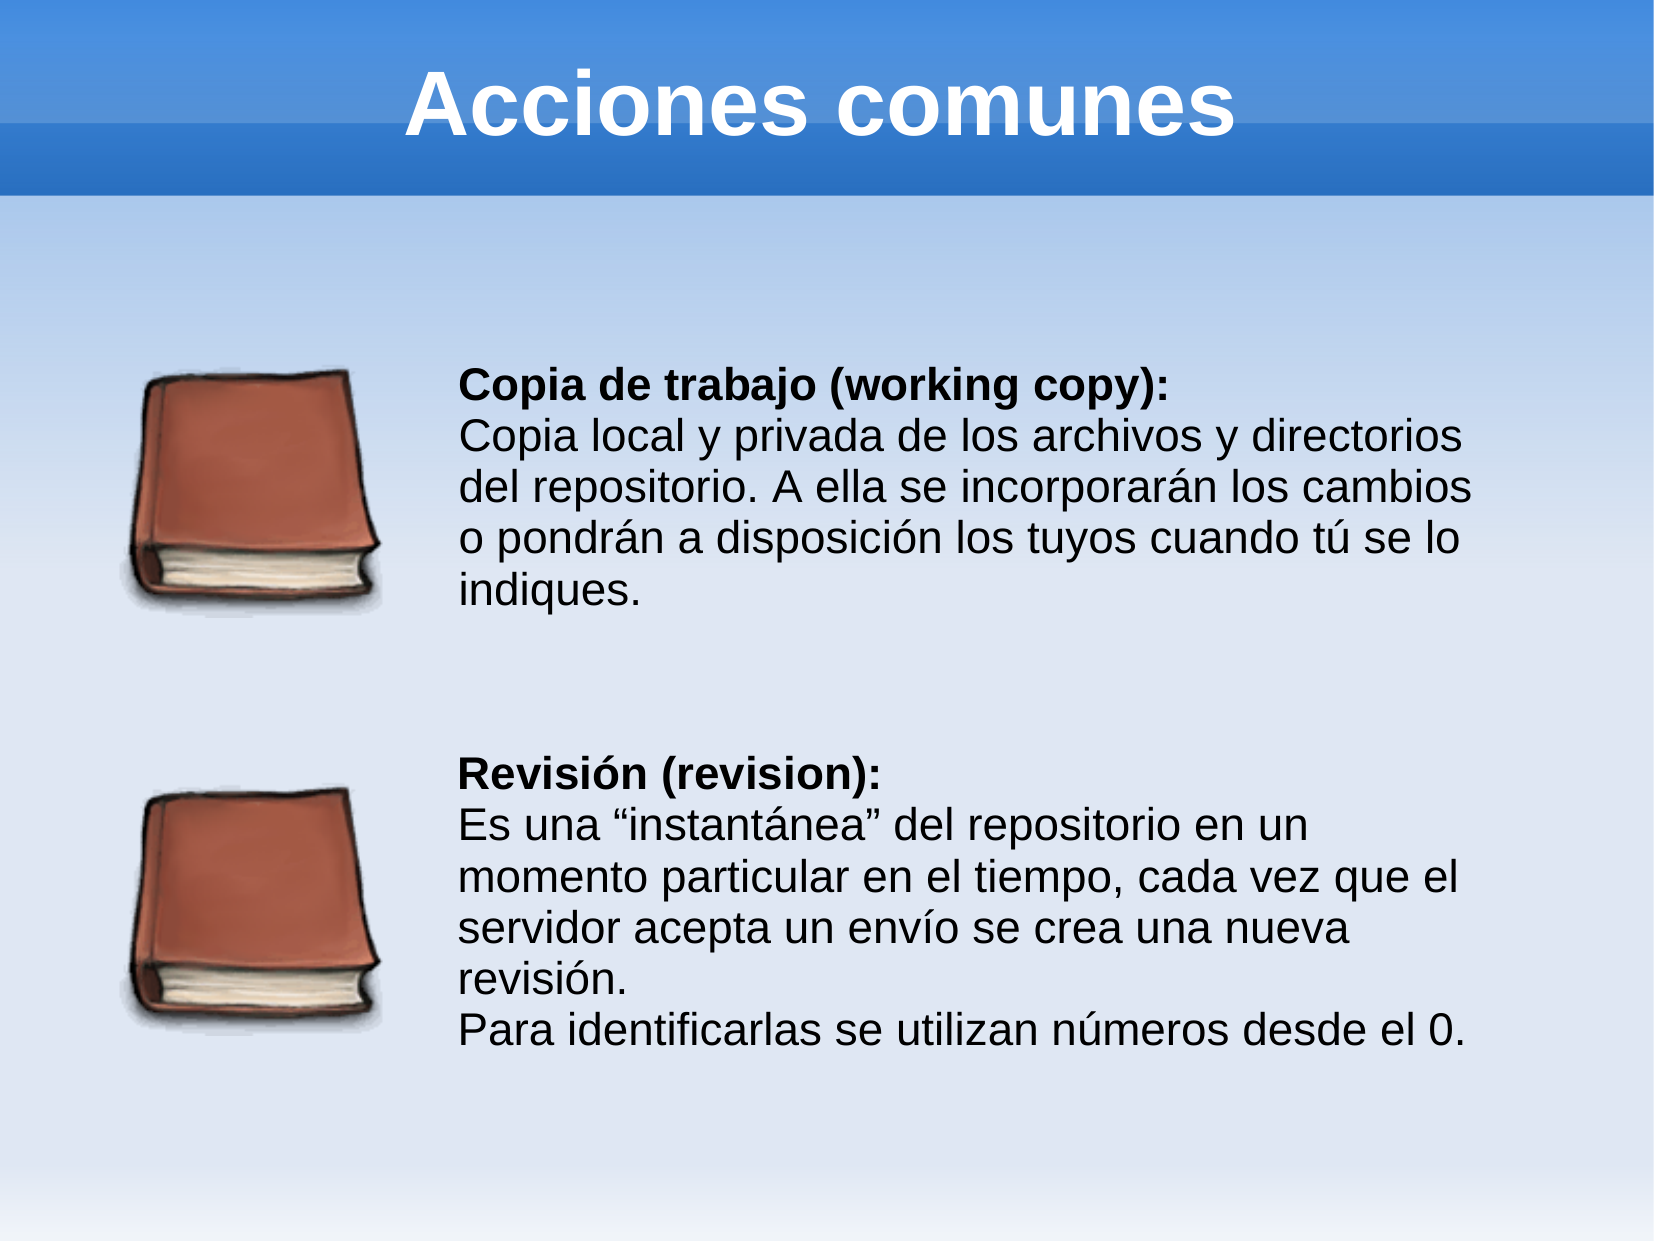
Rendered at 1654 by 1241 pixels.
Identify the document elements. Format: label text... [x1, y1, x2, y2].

text_box Copia de trabajo (working copy): Copia local y privada de los archivos y directorios del repositorio. A ella se incorporarán los cambios o pondrán a disposición los tuyos cuando tú se lo indiques. [443, 351, 1507, 623]
title Acciones comunes [76, 7, 1565, 200]
text_box Revisión (revision): Es una “instantánea” del repositorio en un momento particular en el tiempo, cada vez que el servidor acepta un envío se crea una nueva revisión. Para identificarlas se utilizan números desde el 0. [442, 740, 1506, 1063]
picture [0, 0, 1654, 1241]
